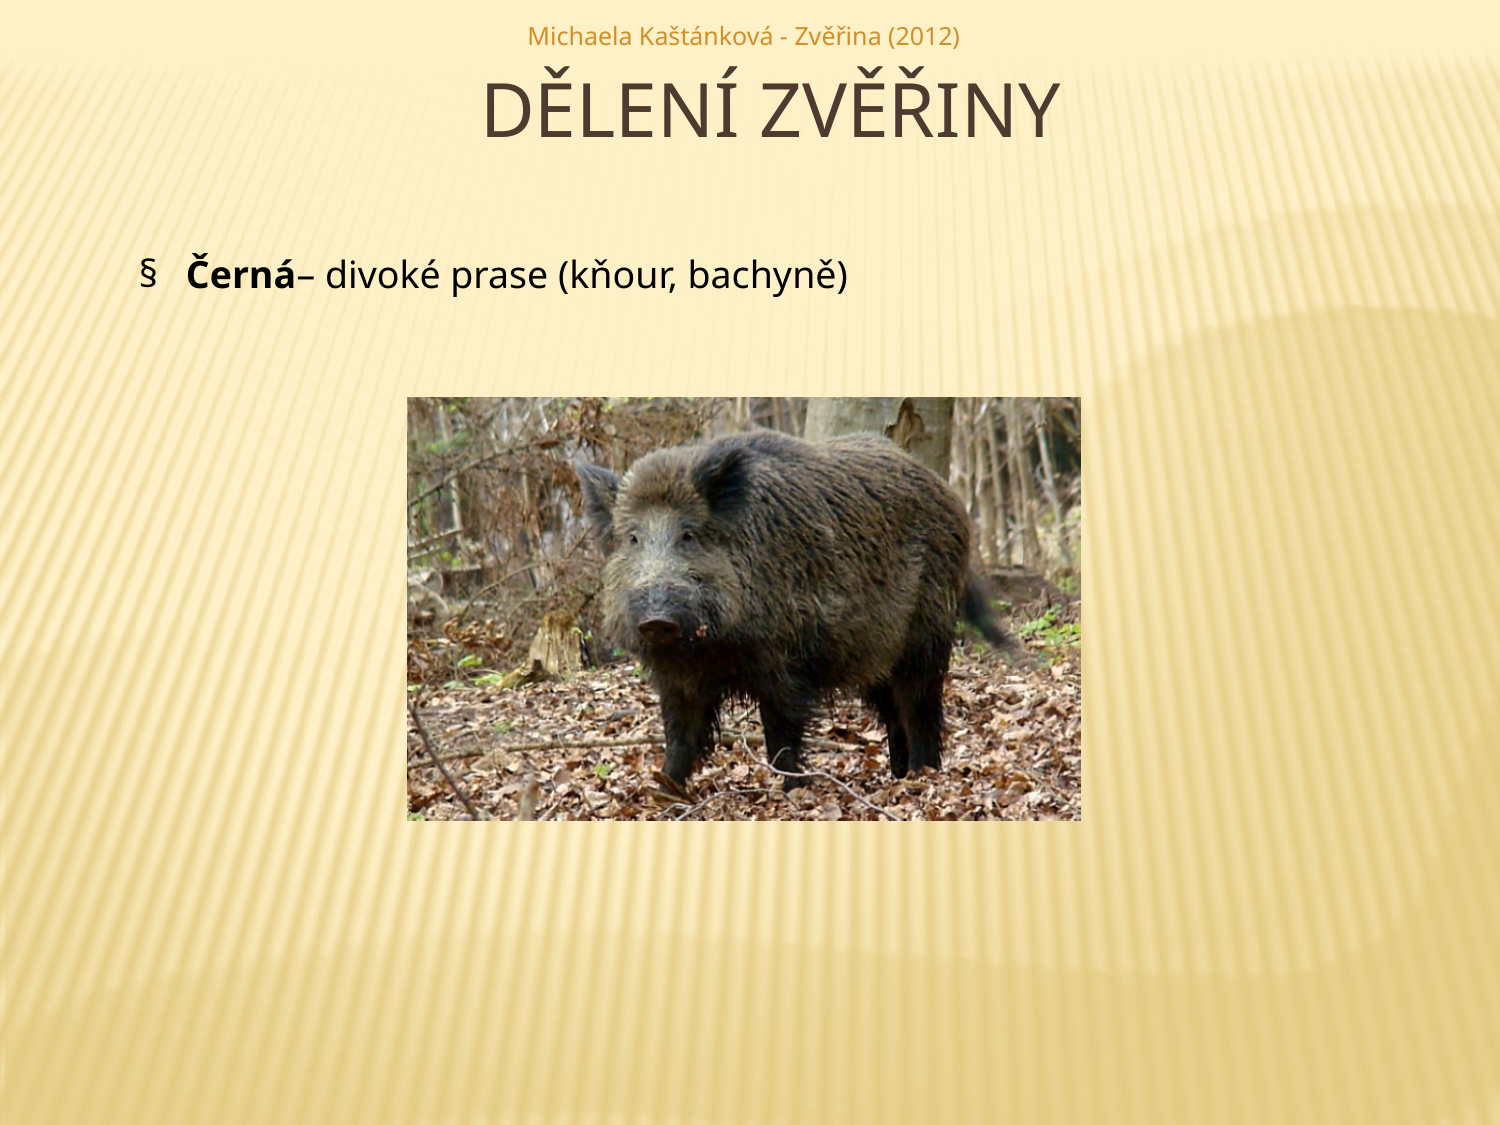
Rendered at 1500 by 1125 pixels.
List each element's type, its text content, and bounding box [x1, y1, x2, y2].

picture [407, 397, 1081, 821]
subtitle [76, 196, 1465, 1012]
text_box Michaela Kaštánková - Zvěřina (2012) [512, 12, 1459, 60]
text_box Černá– divoké prase (kňour, bachyně) [123, 243, 806, 305]
title dělení zvěřiny [76, 54, 1465, 185]
